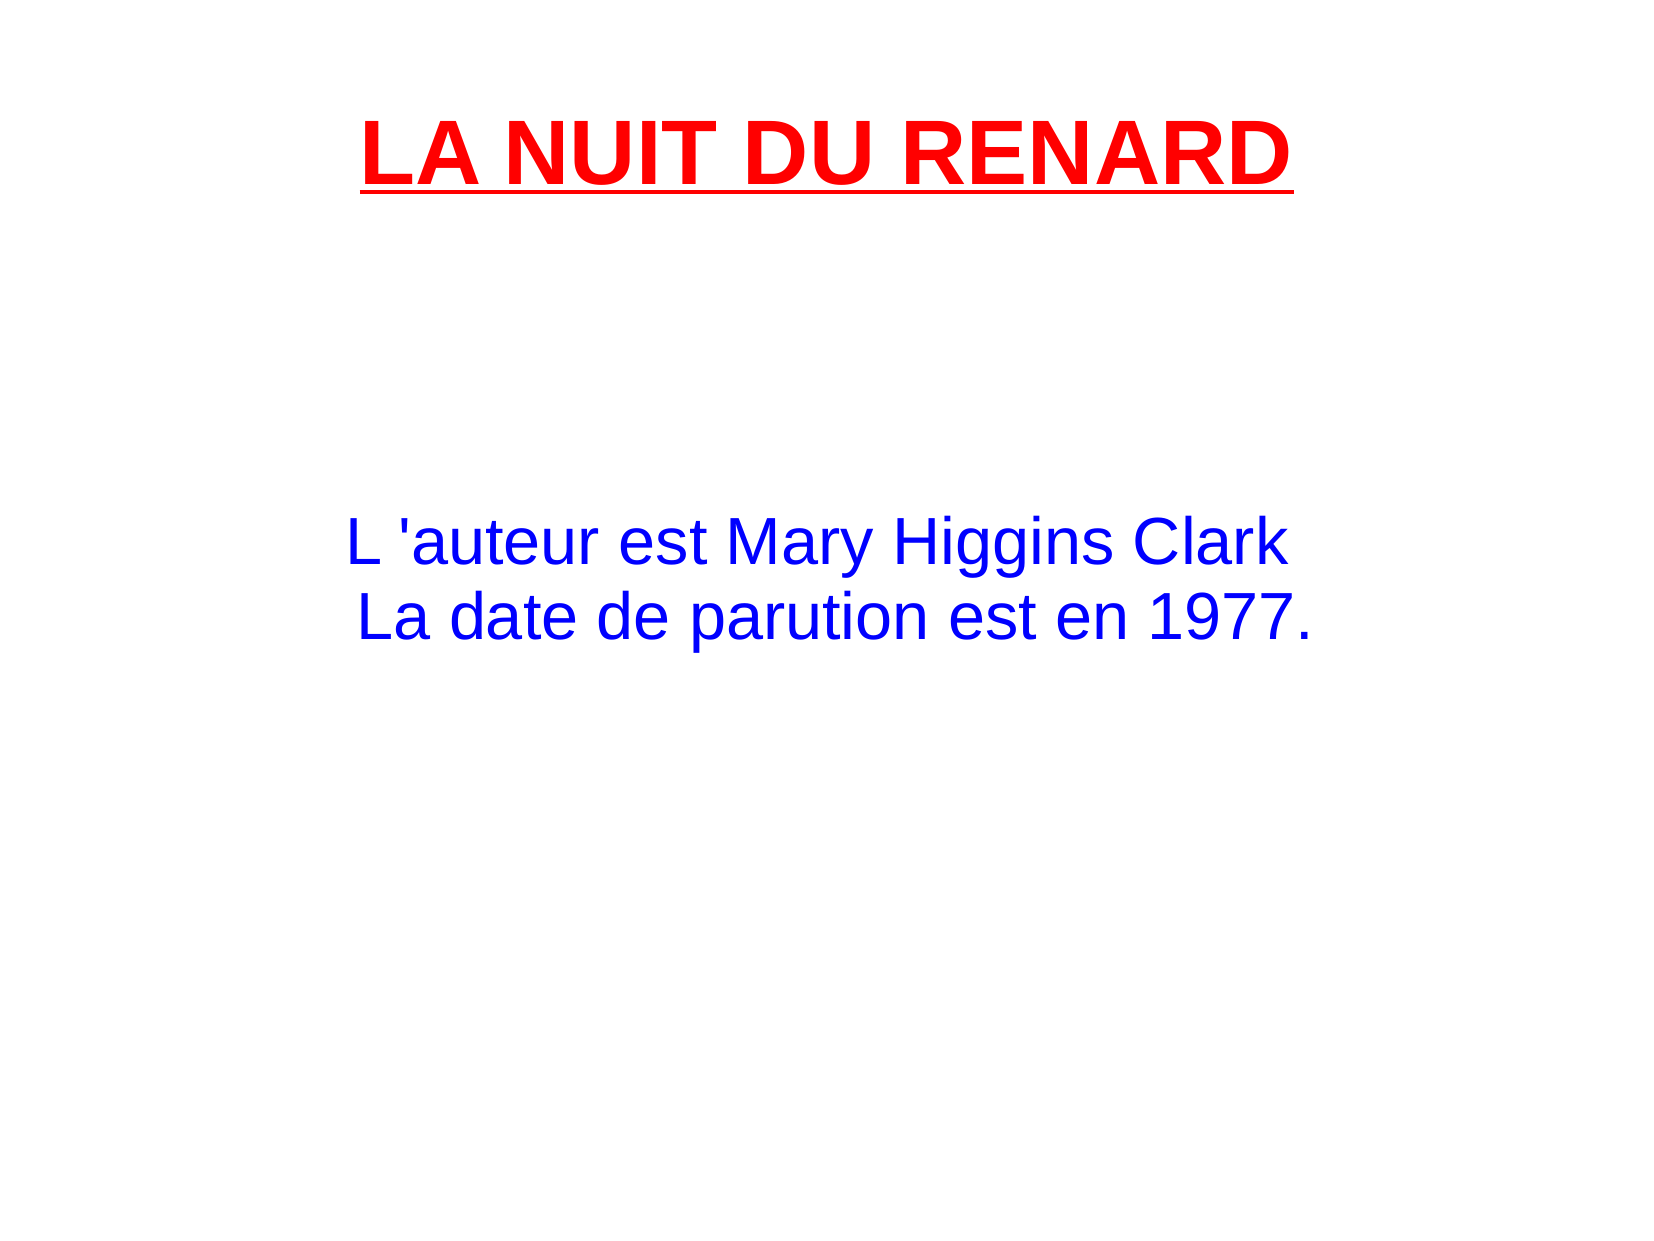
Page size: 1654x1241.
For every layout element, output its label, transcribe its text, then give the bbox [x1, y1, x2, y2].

subtitle L 'auteur est Mary Higgins Clark La date de parution est en 1977. [82, 49, 1571, 1109]
